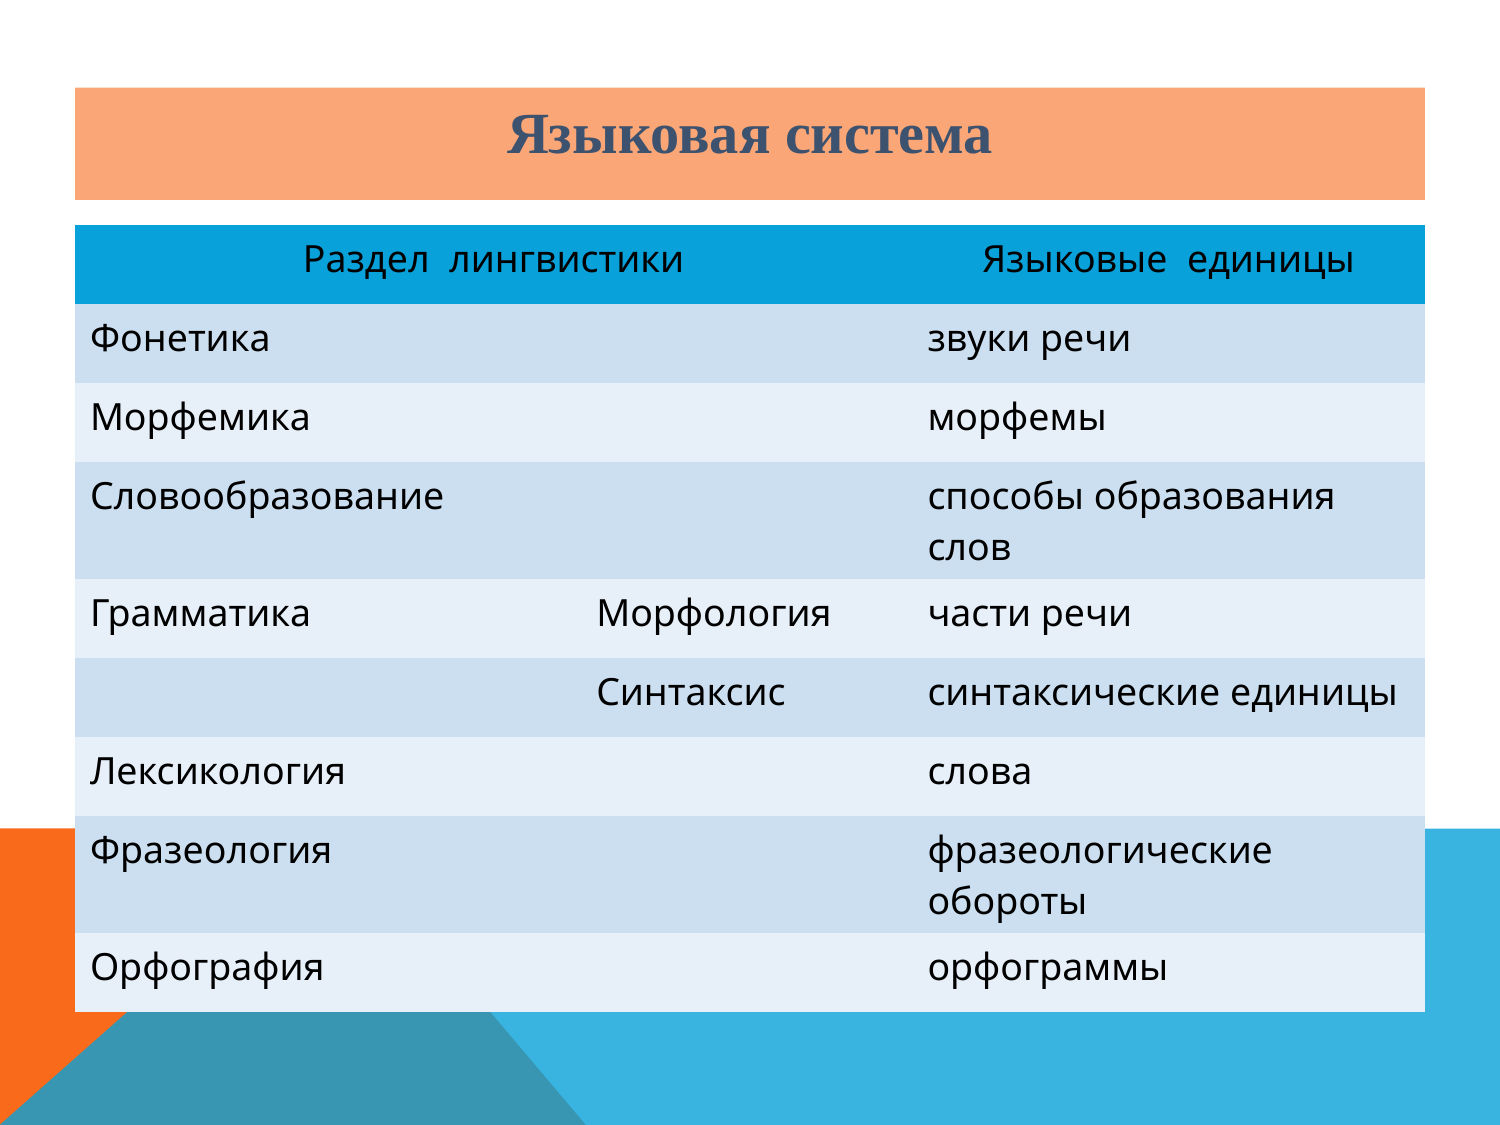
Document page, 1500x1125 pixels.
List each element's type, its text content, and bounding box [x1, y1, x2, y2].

table_cell слова [912, 737, 1425, 816]
table_cell Фонетика [75, 304, 912, 383]
title Языковая система [75, 87, 1425, 200]
table_cell Грамматика [75, 579, 581, 658]
table_cell морфемы [912, 383, 1425, 462]
table_header Языковые единицы [912, 225, 1425, 304]
table_cell Морфология [581, 579, 912, 658]
table_cell Синтаксис [581, 658, 912, 737]
table_cell Фразеология [75, 816, 912, 933]
table_cell части речи [912, 579, 1425, 658]
table_cell Словообразование [75, 462, 912, 579]
table_cell синтаксические единицы [912, 658, 1425, 737]
table_cell орфограммы [912, 933, 1425, 1012]
table_cell звуки речи [912, 304, 1425, 383]
table_header Раздел лингвистики [75, 225, 912, 304]
table_cell способы образования слов [912, 462, 1425, 579]
table_cell Лексикология [75, 737, 912, 816]
table_cell Морфемика [75, 383, 912, 462]
table_cell Орфография [75, 933, 581, 1012]
table_cell фразеологические обороты [912, 816, 1425, 933]
table_cell [581, 933, 912, 1012]
table_cell [75, 658, 581, 737]
